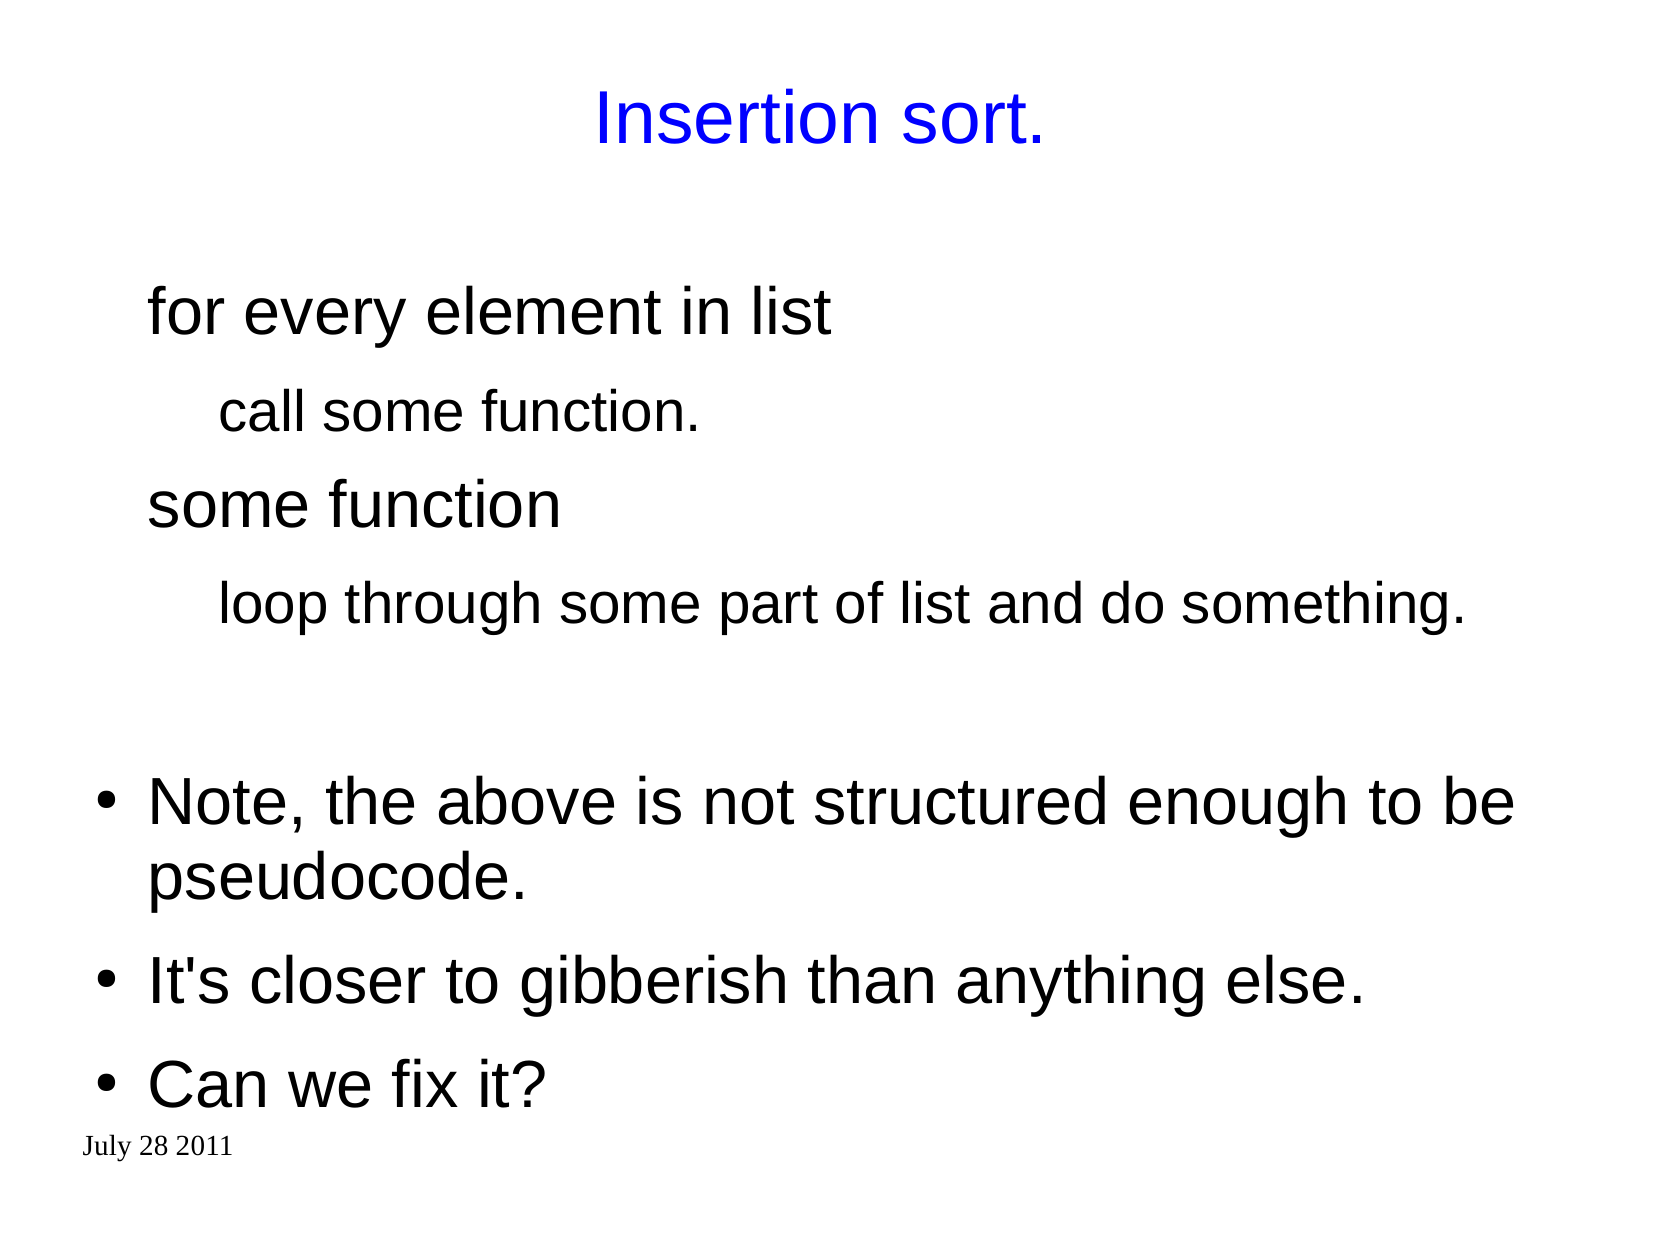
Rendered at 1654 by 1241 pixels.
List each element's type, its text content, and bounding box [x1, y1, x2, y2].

title Insertion sort. [76, 58, 1565, 178]
list for every element in list call some function. some function loop through some part of list and do something. Note, the above is not structured enough to be pseudocode. It's closer to gibberish than anything else. Can we fix it? [76, 274, 1565, 1121]
